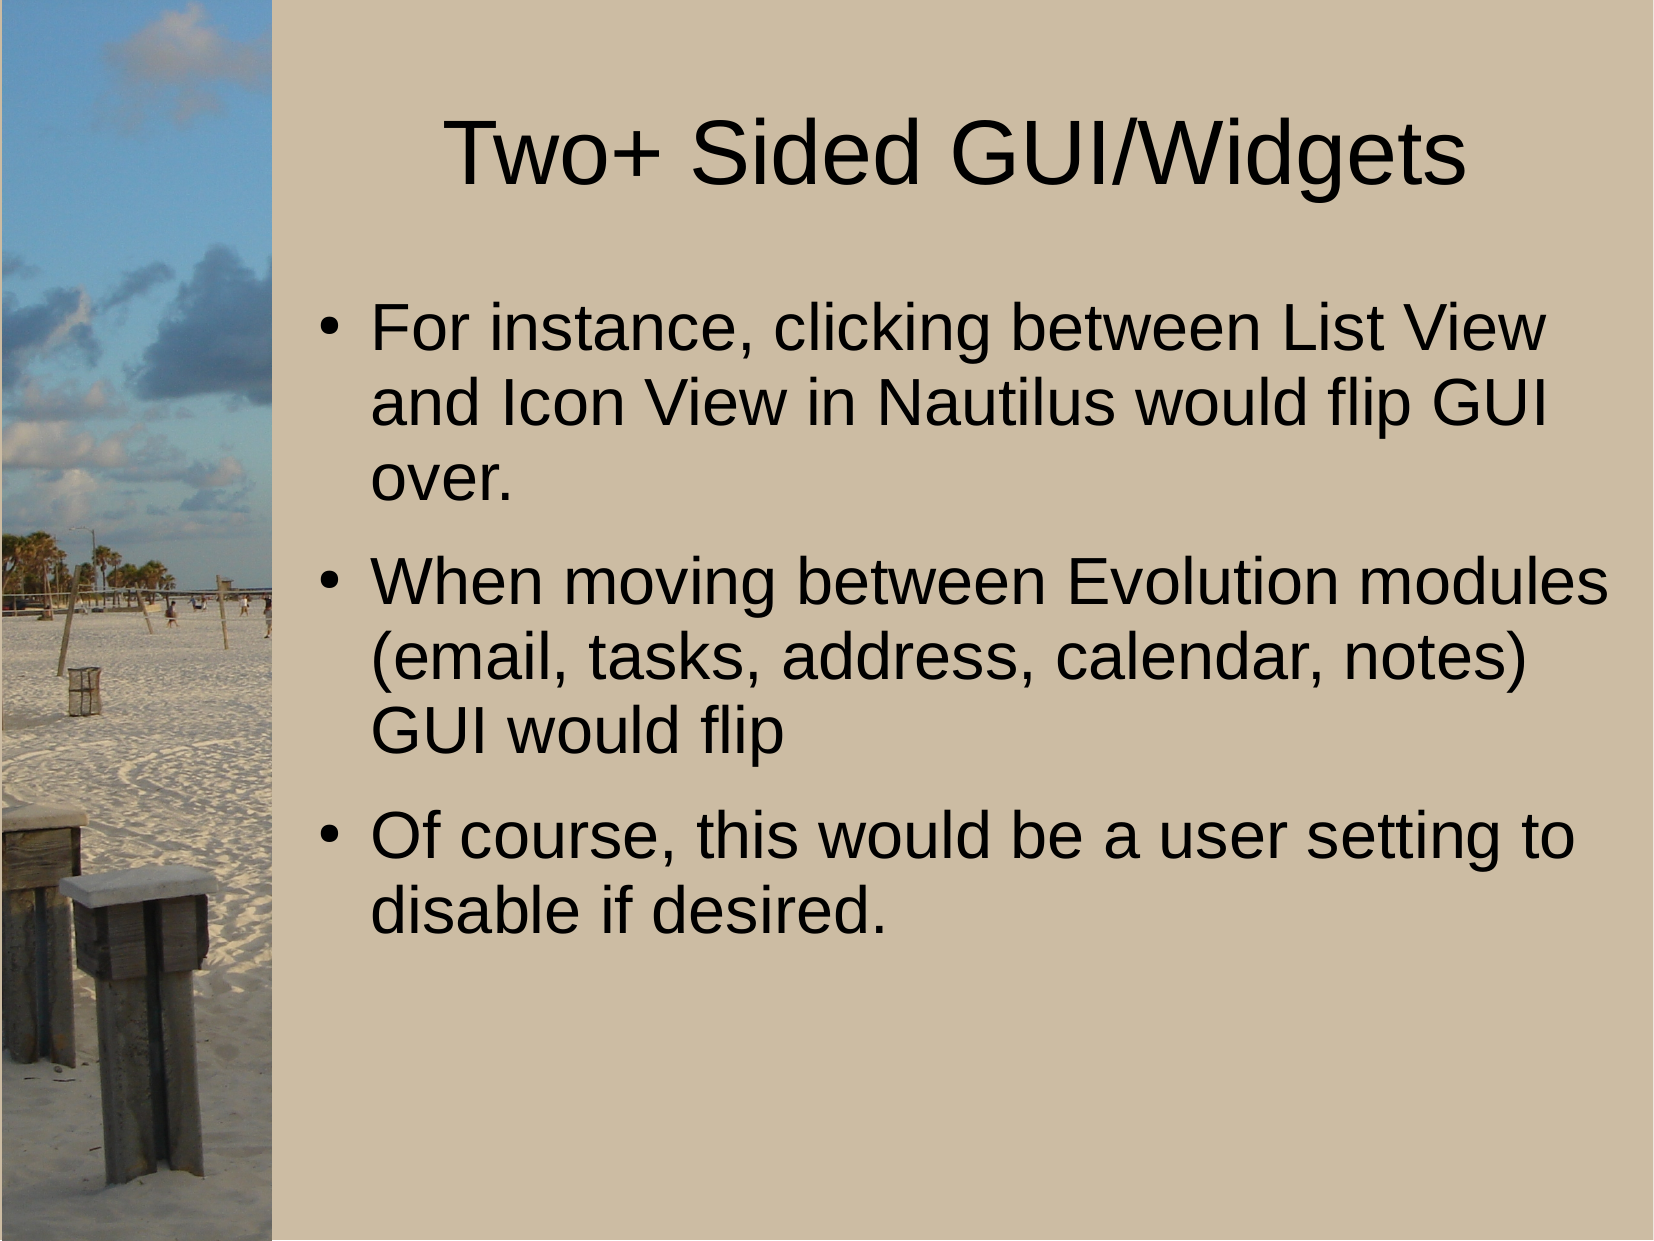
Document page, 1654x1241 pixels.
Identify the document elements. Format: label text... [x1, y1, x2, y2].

title Two+ Sided GUI/Widgets [300, 56, 1613, 250]
picture [2, 0, 272, 1241]
list For instance, clicking between List View and Icon View in Nautilus would flip GUI over. When moving between Evolution modules (email, tasks, address, calendar, notes) GUI would flip Of course, this would be a user setting to disable if desired. [300, 290, 1613, 1094]
